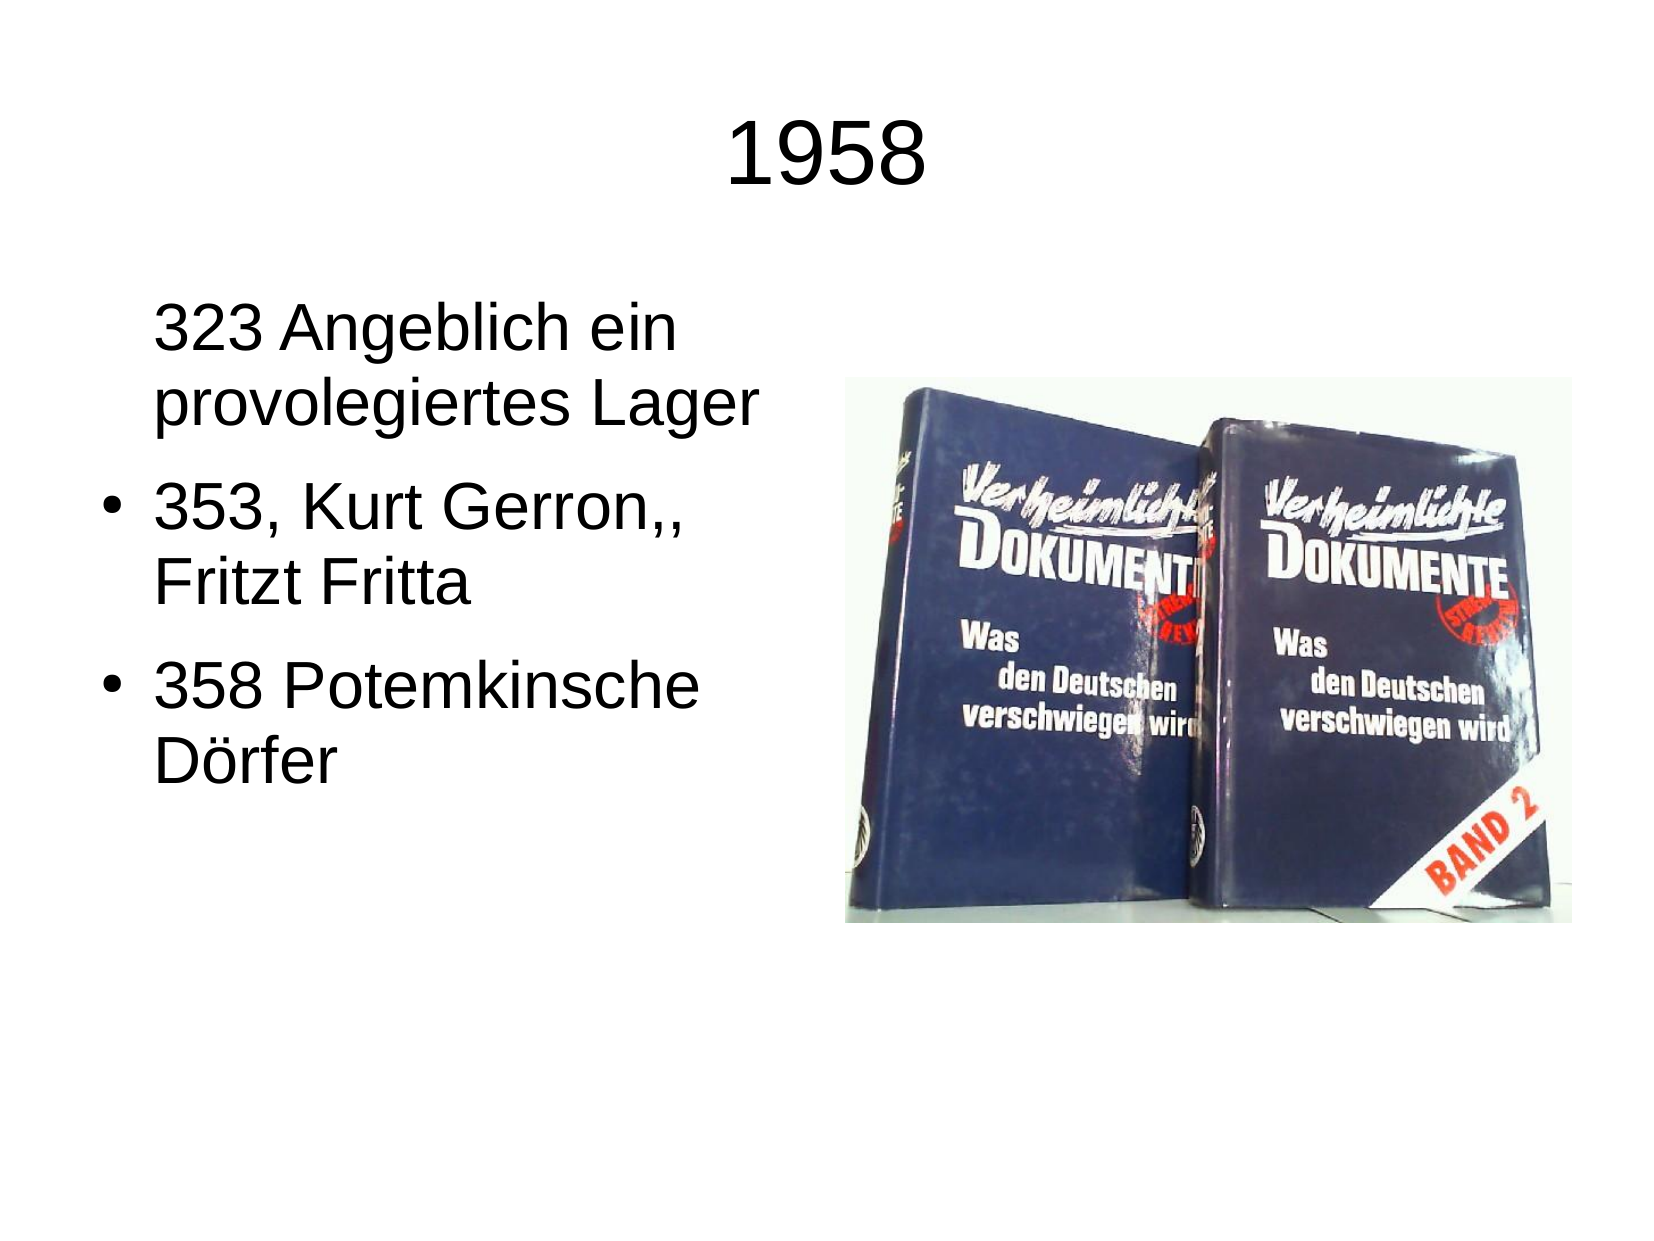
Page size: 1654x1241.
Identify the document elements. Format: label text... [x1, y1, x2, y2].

list 323 Angeblich ein provolegiertes Lager 353, Kurt Gerron,, Fritzt Fritta 358 Potemkinsche Dörfer [82, 290, 809, 1010]
title 1958 [82, 49, 1571, 257]
picture [845, 377, 1572, 923]
